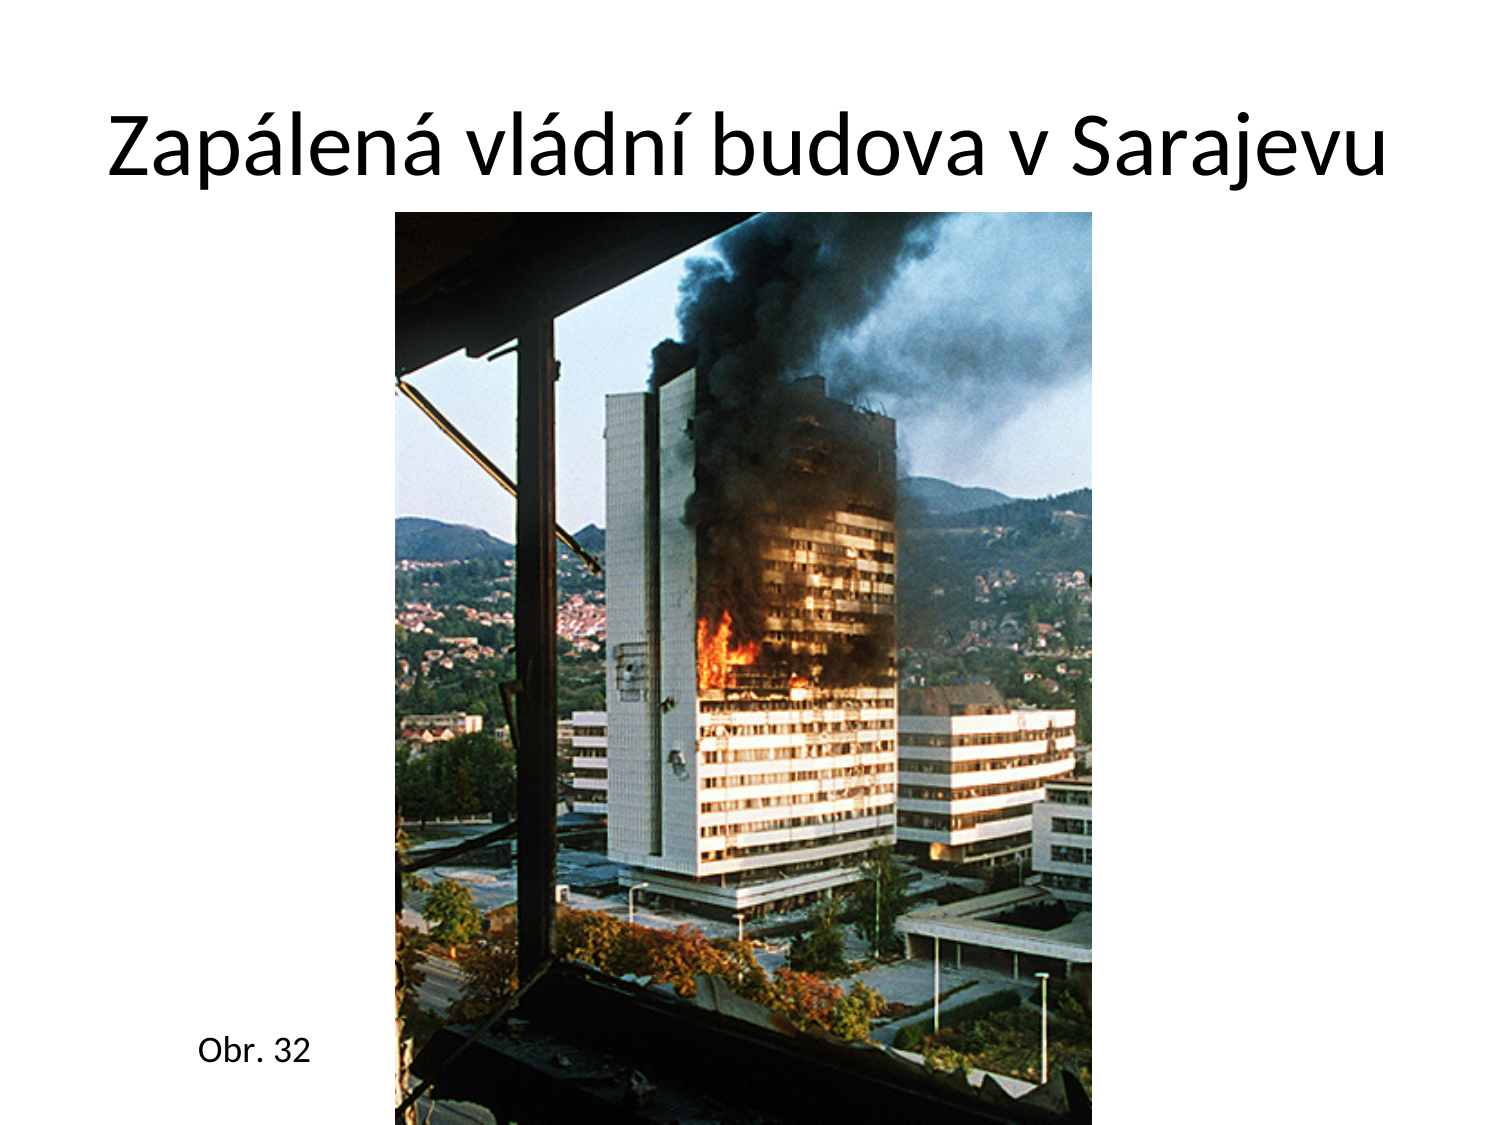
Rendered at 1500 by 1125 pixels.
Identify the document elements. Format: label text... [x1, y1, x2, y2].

text_box Obr. 32 [183, 1017, 372, 1078]
title Zapálená vládní budova v Sarajevu [75, 45, 1426, 233]
text_box [395, 212, 1092, 1125]
